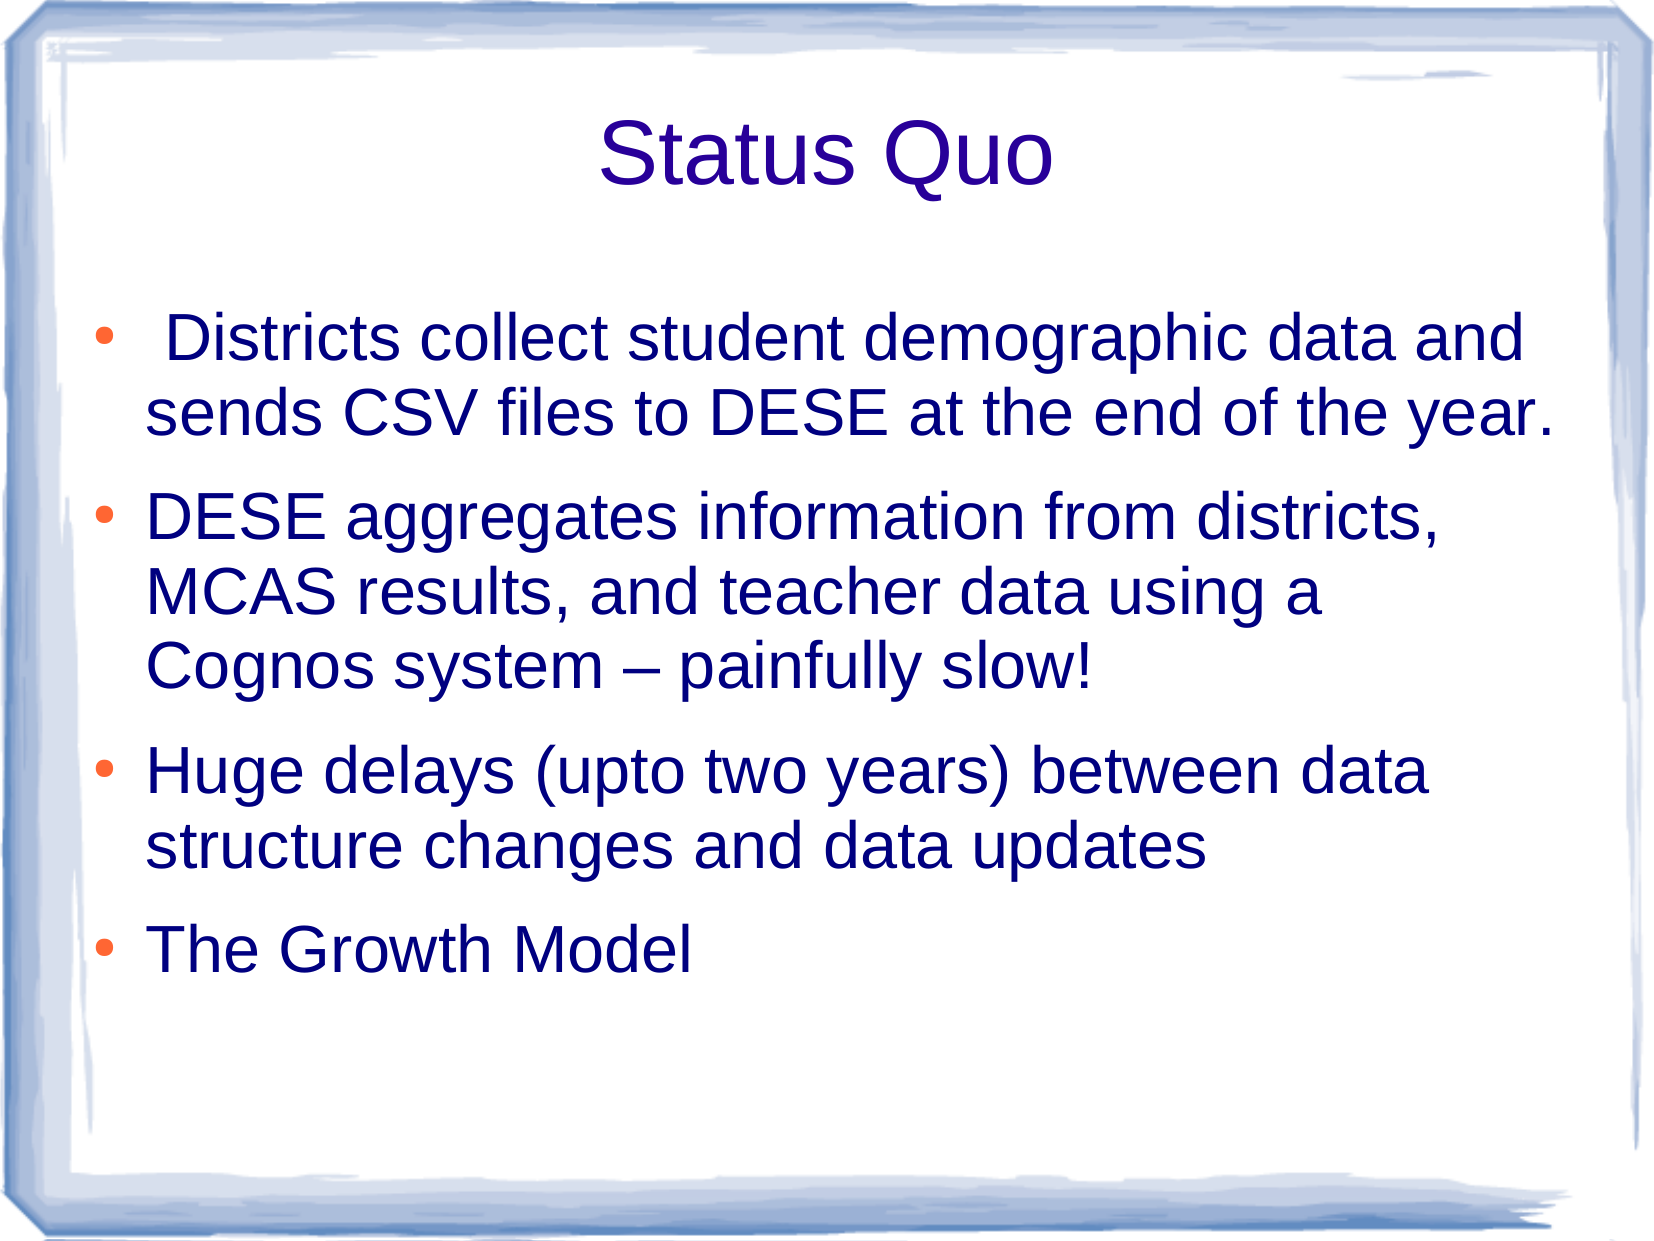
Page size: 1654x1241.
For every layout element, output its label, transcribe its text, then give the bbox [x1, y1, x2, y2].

picture [0, 0, 1654, 1241]
title Status Quo [82, 49, 1571, 257]
list Districts collect student demographic data and sends CSV files to DESE at the end of the year. DESE aggregates information from districts, MCAS results, and teacher data using a Cognos system – painfully slow! Huge delays (upto two years) between data structure changes and data updates The Growth Model [75, 300, 1564, 1104]
